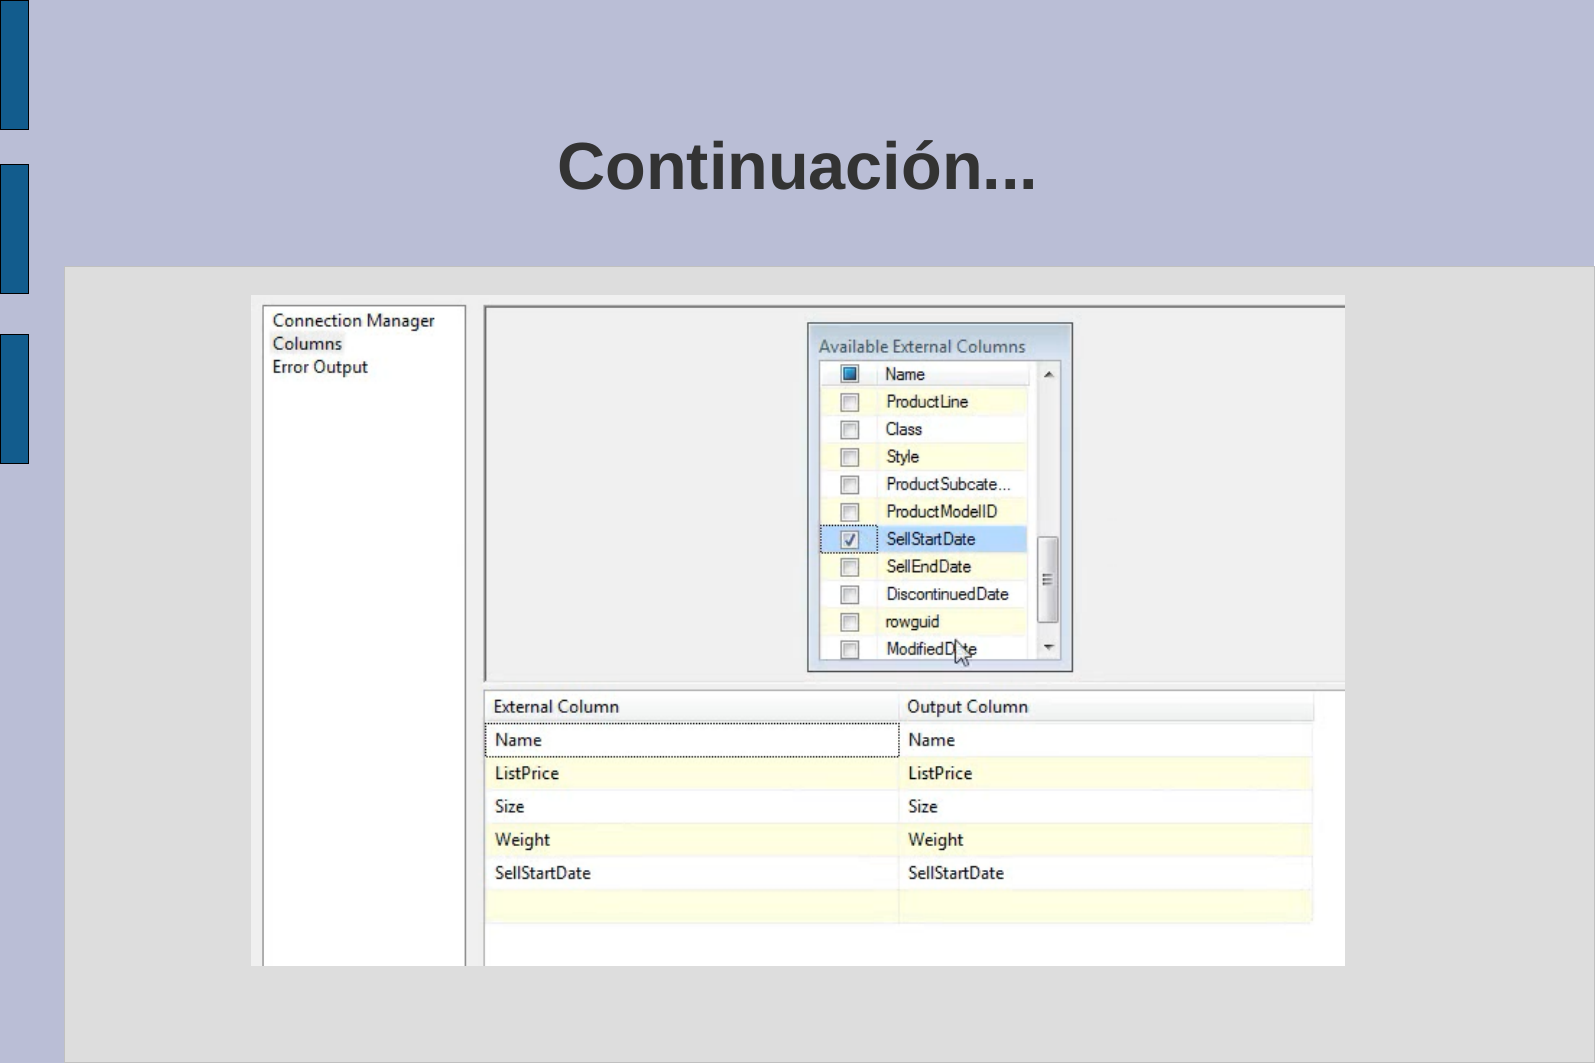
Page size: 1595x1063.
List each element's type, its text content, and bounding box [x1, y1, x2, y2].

title Continuación... [117, 78, 1479, 256]
picture [251, 295, 1345, 966]
